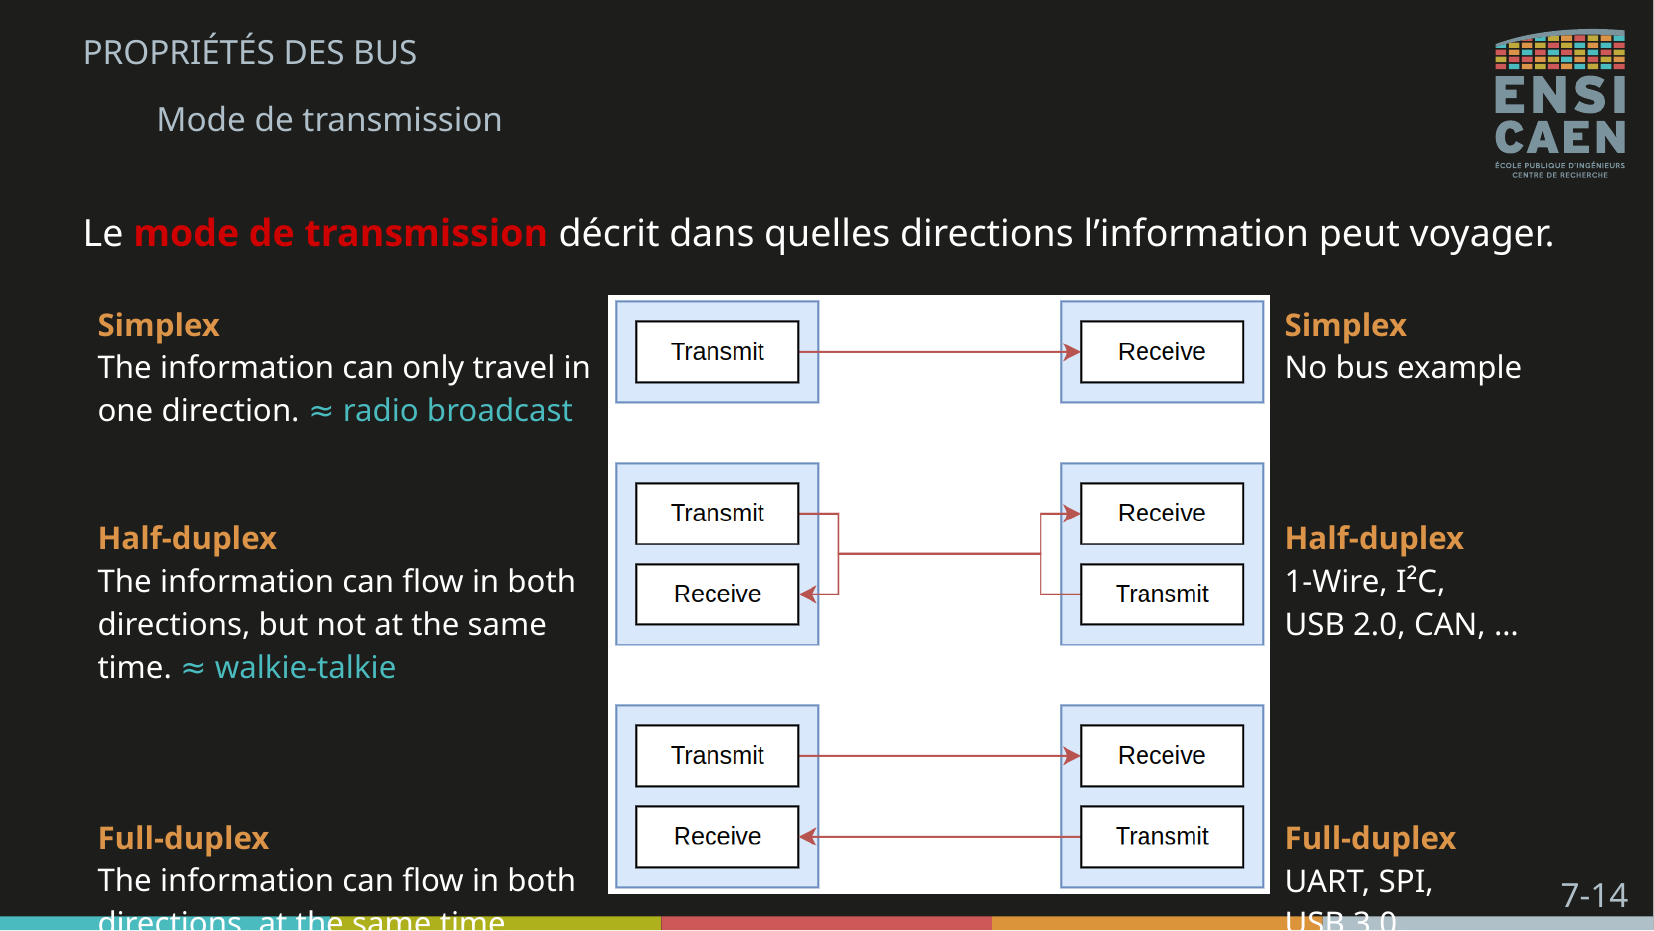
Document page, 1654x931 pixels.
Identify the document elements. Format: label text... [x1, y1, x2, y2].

picture [608, 295, 1270, 894]
list Le mode de transmission décrit dans quelles directions l’information peut voyager. [82, 206, 1571, 295]
text_box Simplex No bus example Half-duplex 1-Wire, I²C, USB 2.0, CAN, … Full-duplex UART, SPI, USB 3.0, Ethernet, … [1269, 295, 1571, 875]
list Le mode de transmission décrit dans quelles directions l’information peut voyager. [82, 875, 1571, 916]
title PROPRIÉTÉS DES BUS Mode de transmission [82, 0, 1467, 148]
text_box Simplex The information can only travel in one direction. ≈ radio broadcast Half-duplex The information can flow in both directions, but not at the same time. ≈ walkie-talkie Full-duplex The information can flow in both directions, at the same time. ≈ telephone [82, 295, 609, 875]
